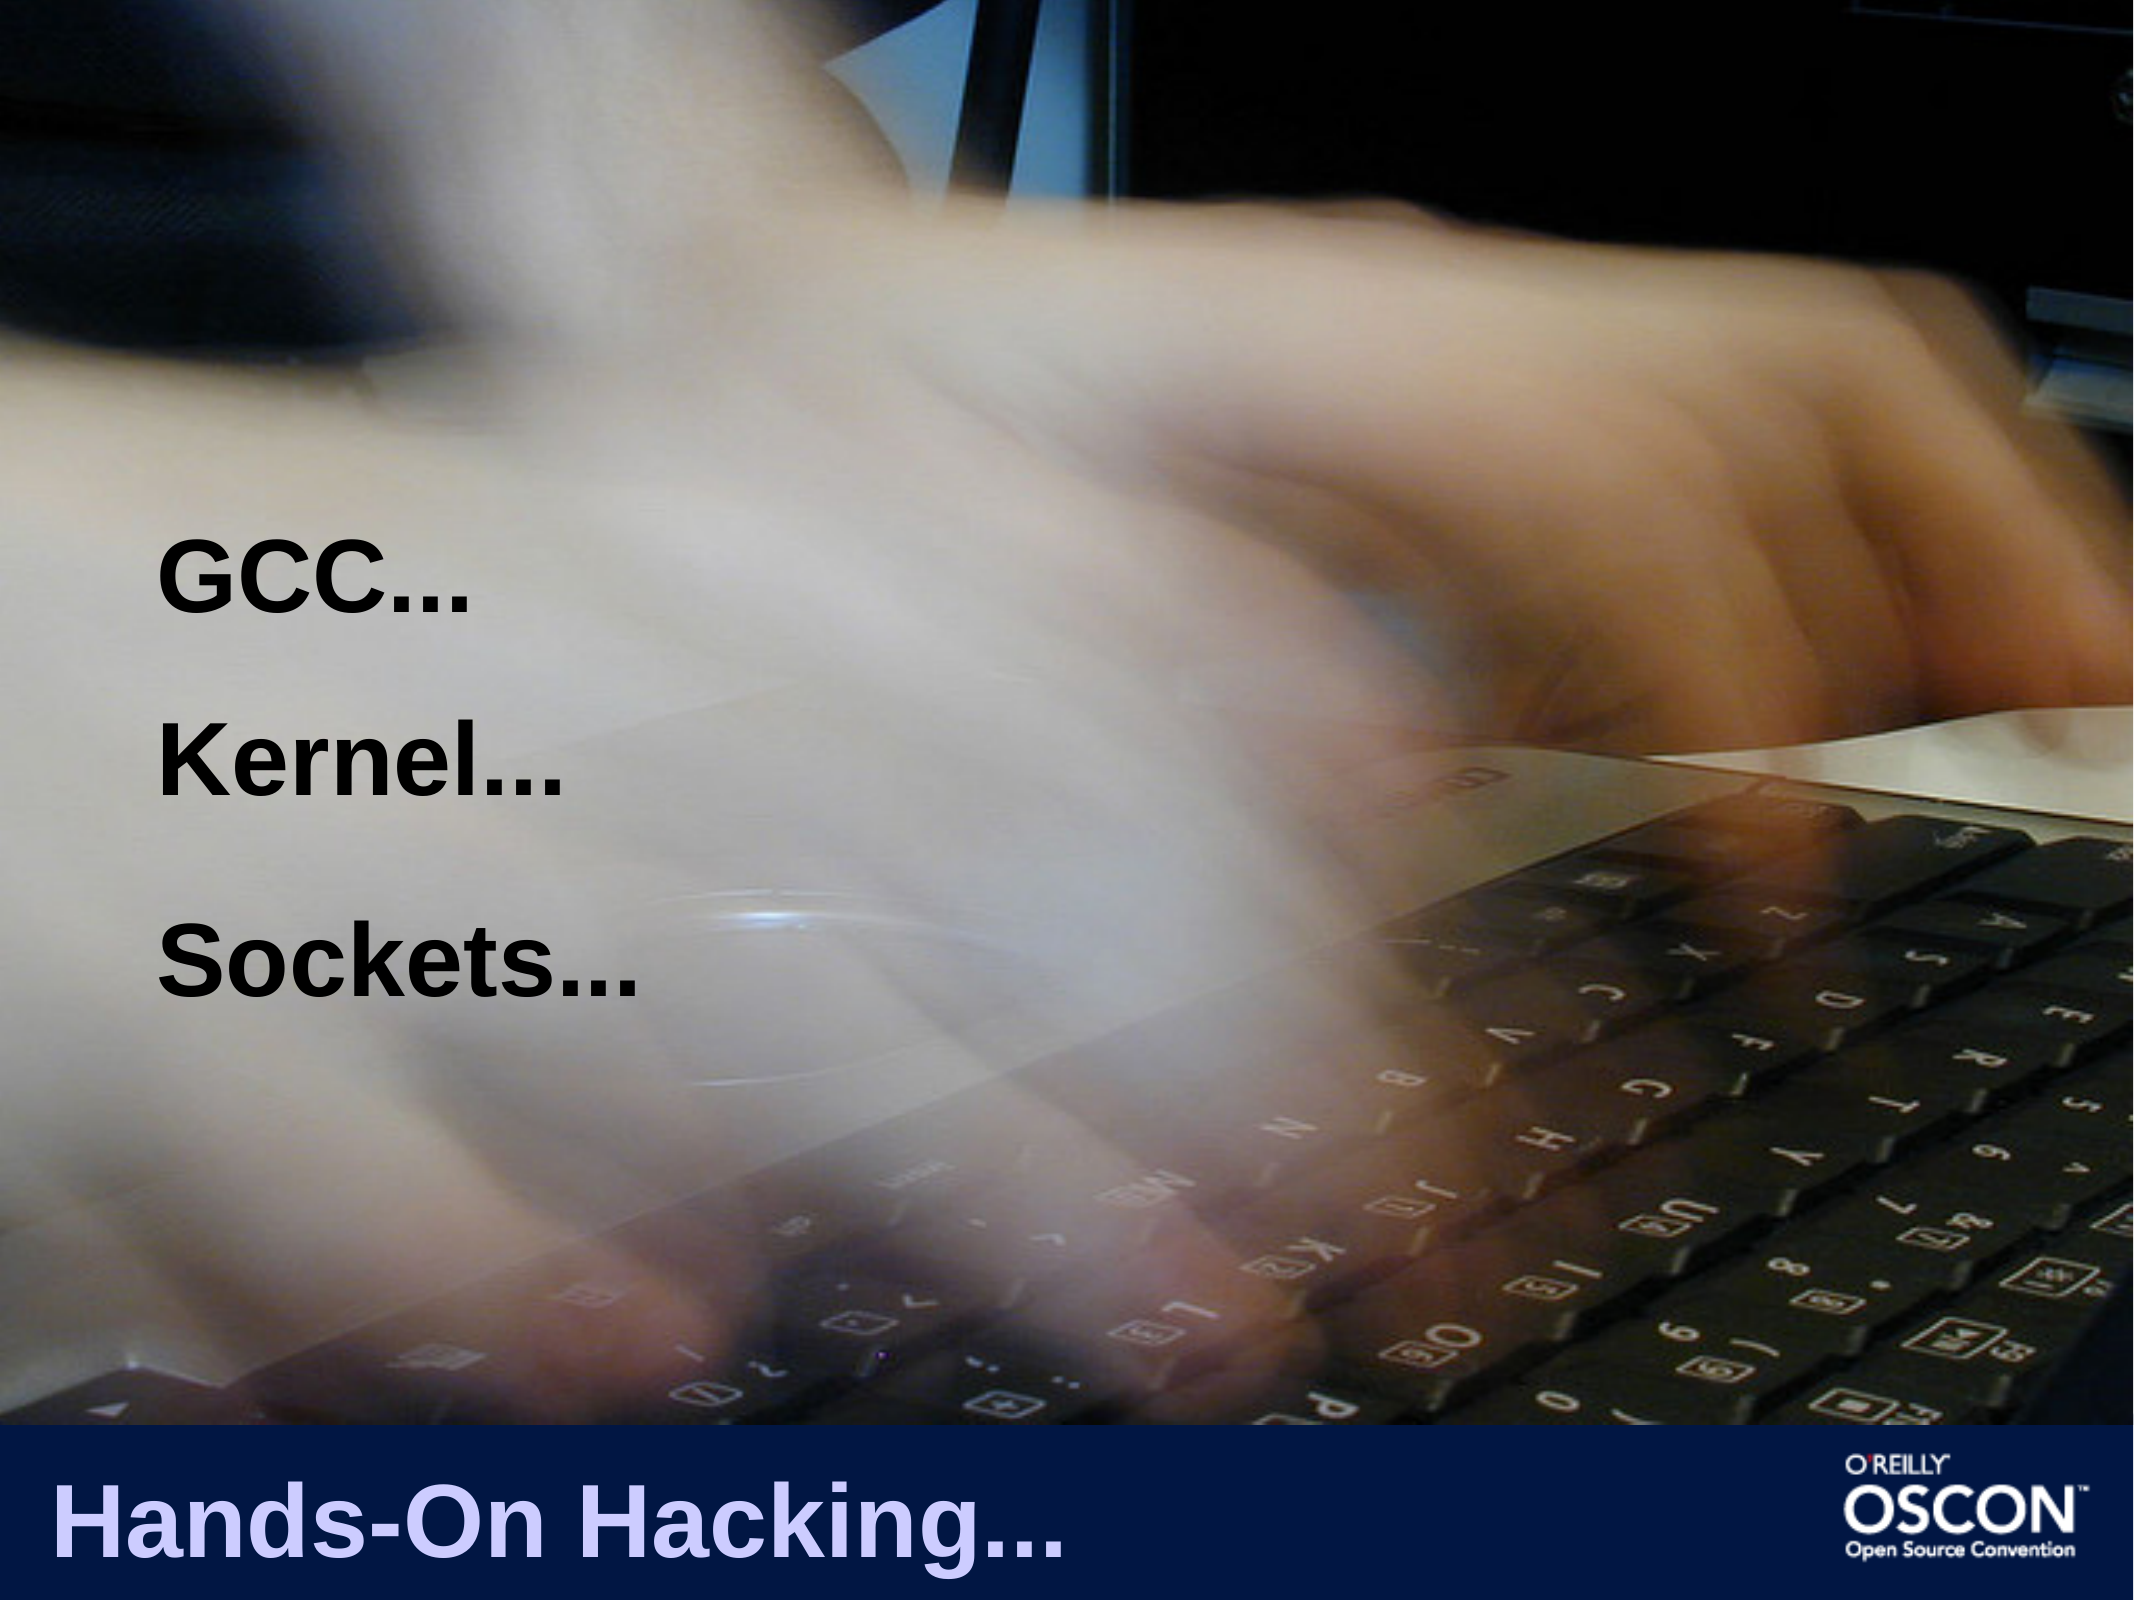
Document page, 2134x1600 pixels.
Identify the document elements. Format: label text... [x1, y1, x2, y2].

title Sockets... [148, 871, 703, 1039]
picture [0, 0, 2134, 1600]
title Kernel... [148, 670, 594, 838]
title Hands-On Hacking... [41, 1432, 2094, 1600]
title GCC... [147, 487, 594, 655]
